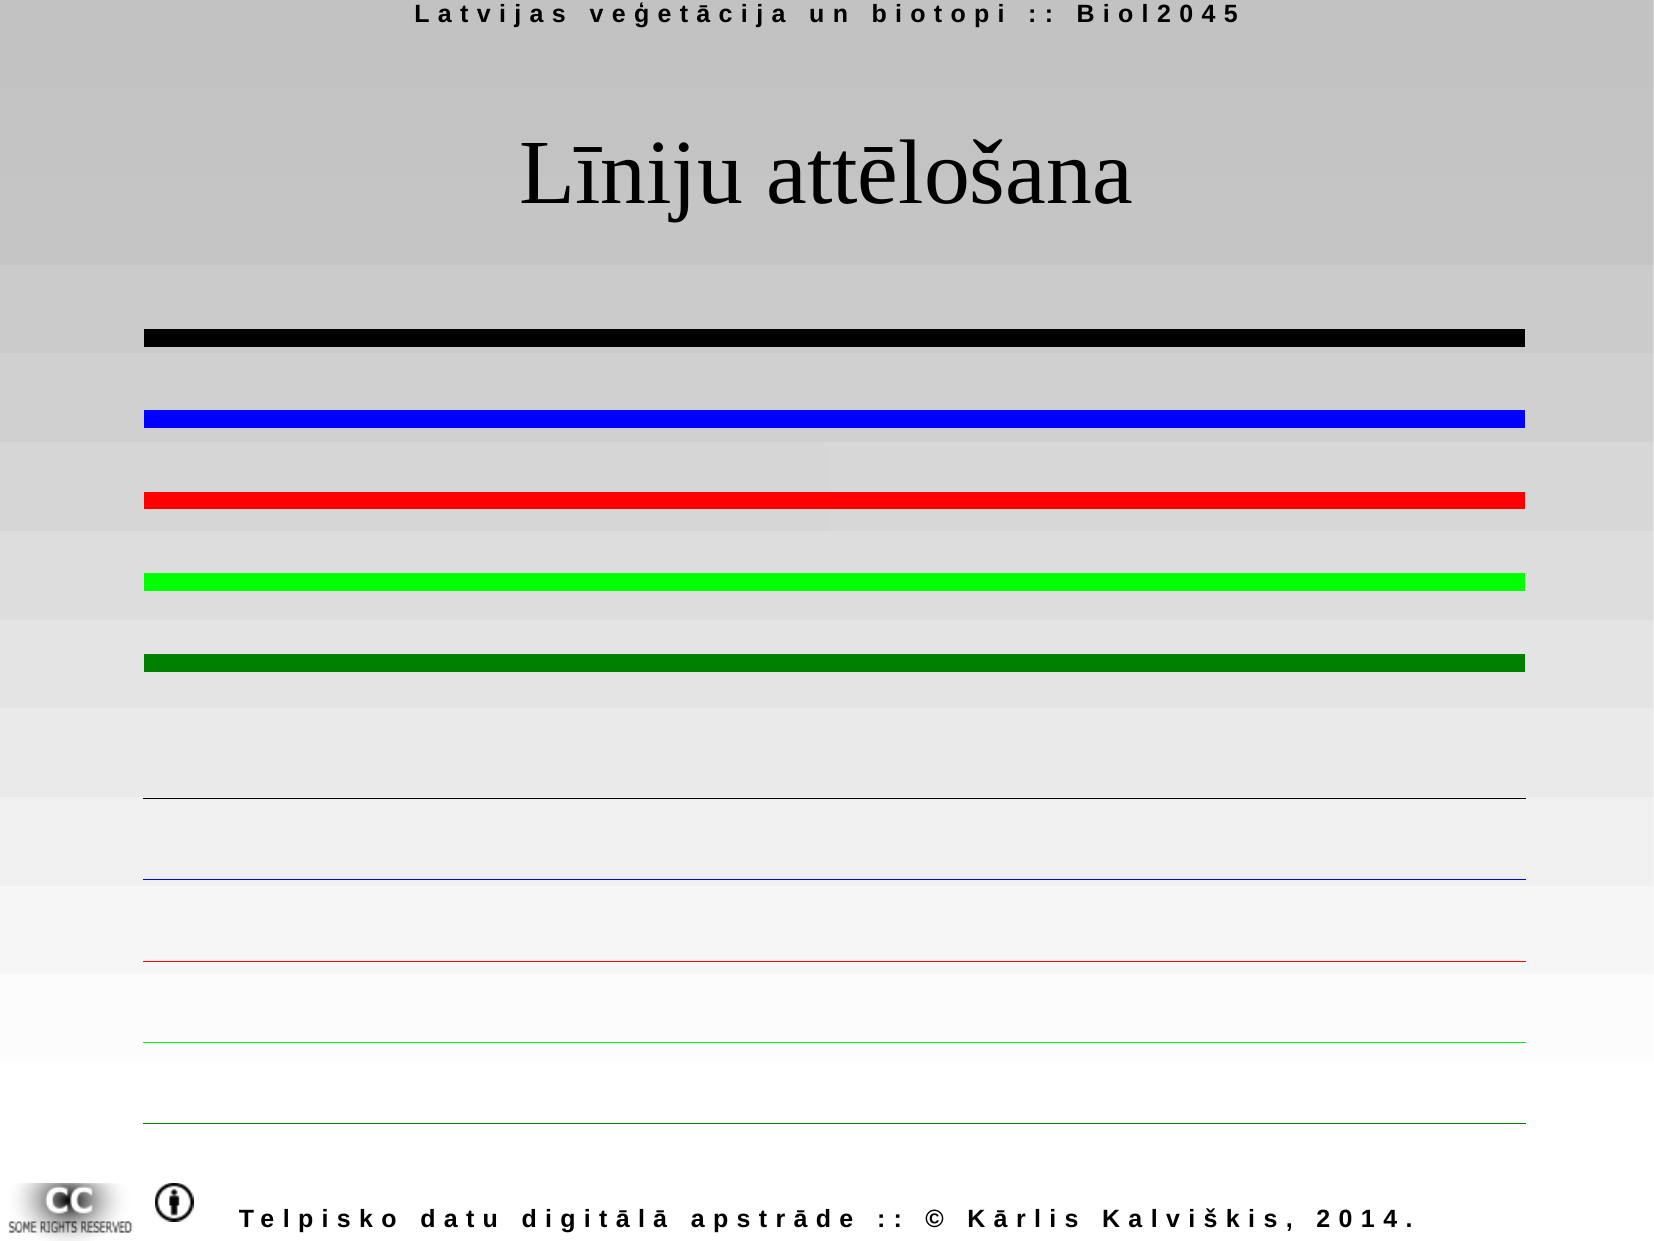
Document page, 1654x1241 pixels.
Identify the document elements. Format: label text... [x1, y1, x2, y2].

title Līniju attēlošana [29, 0, 1625, 551]
picture [0, 0, 1654, 1241]
